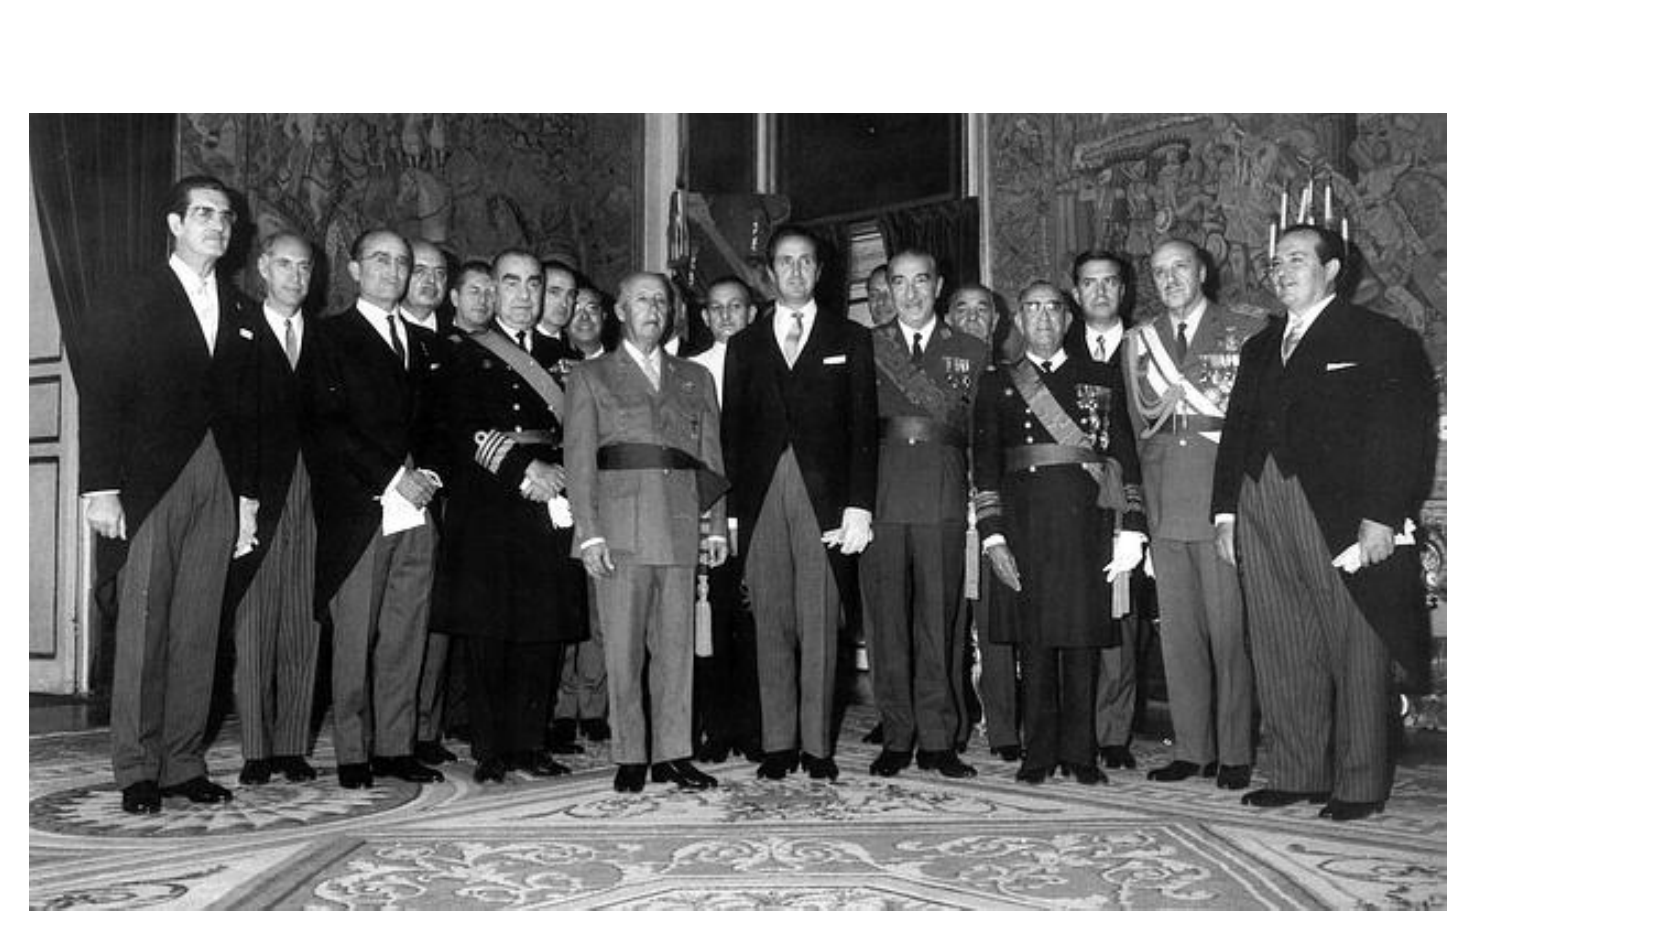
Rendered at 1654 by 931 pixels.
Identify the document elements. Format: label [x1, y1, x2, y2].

picture [29, 113, 1447, 911]
